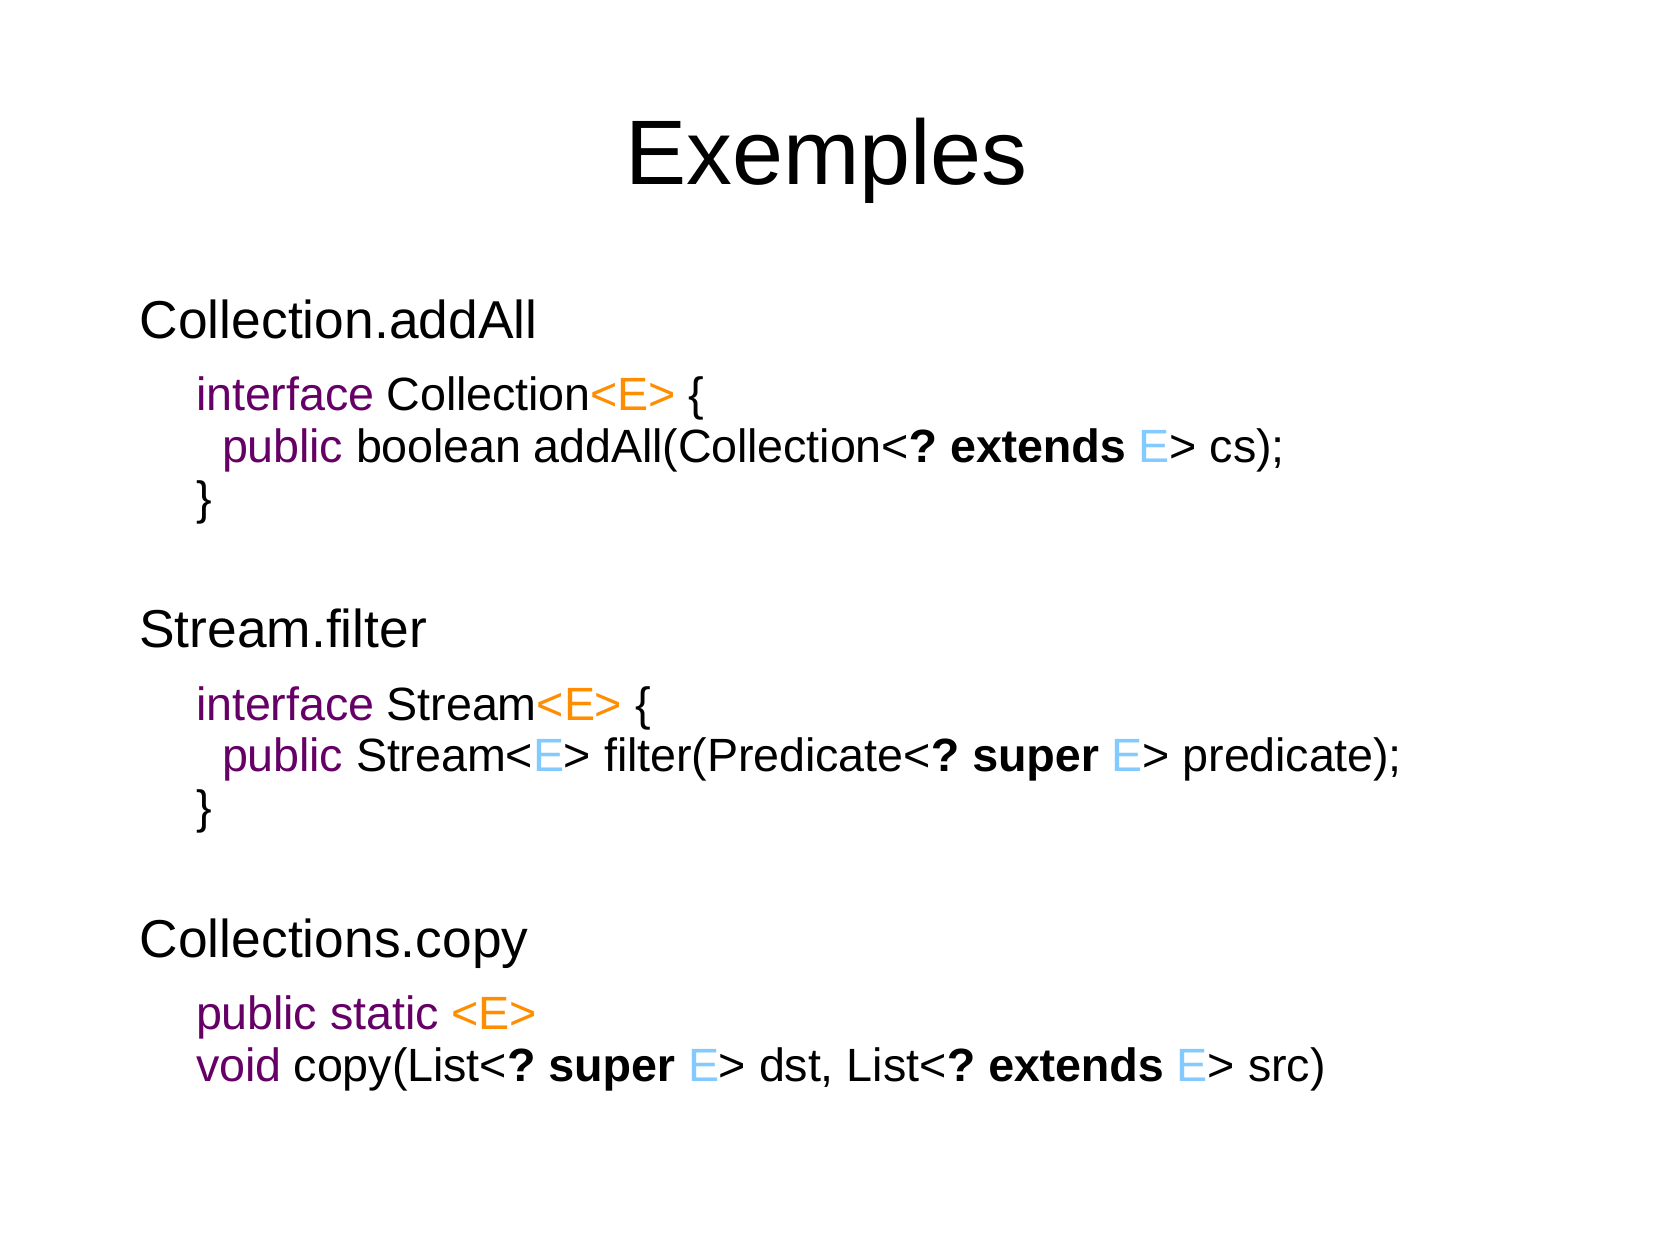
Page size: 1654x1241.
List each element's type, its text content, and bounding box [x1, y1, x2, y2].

title Exemples [82, 49, 1571, 257]
list Collection.addAll interface Collection<E> { public boolean addAll(Collection<? extends E> cs); } Stream.filter interface Stream<E> { public Stream<E> filter(Predicate<? super E> predicate); } Collections.copy public static <E> void copy(List<? super E> dst, List<? extends E> src) [82, 290, 1571, 1156]
